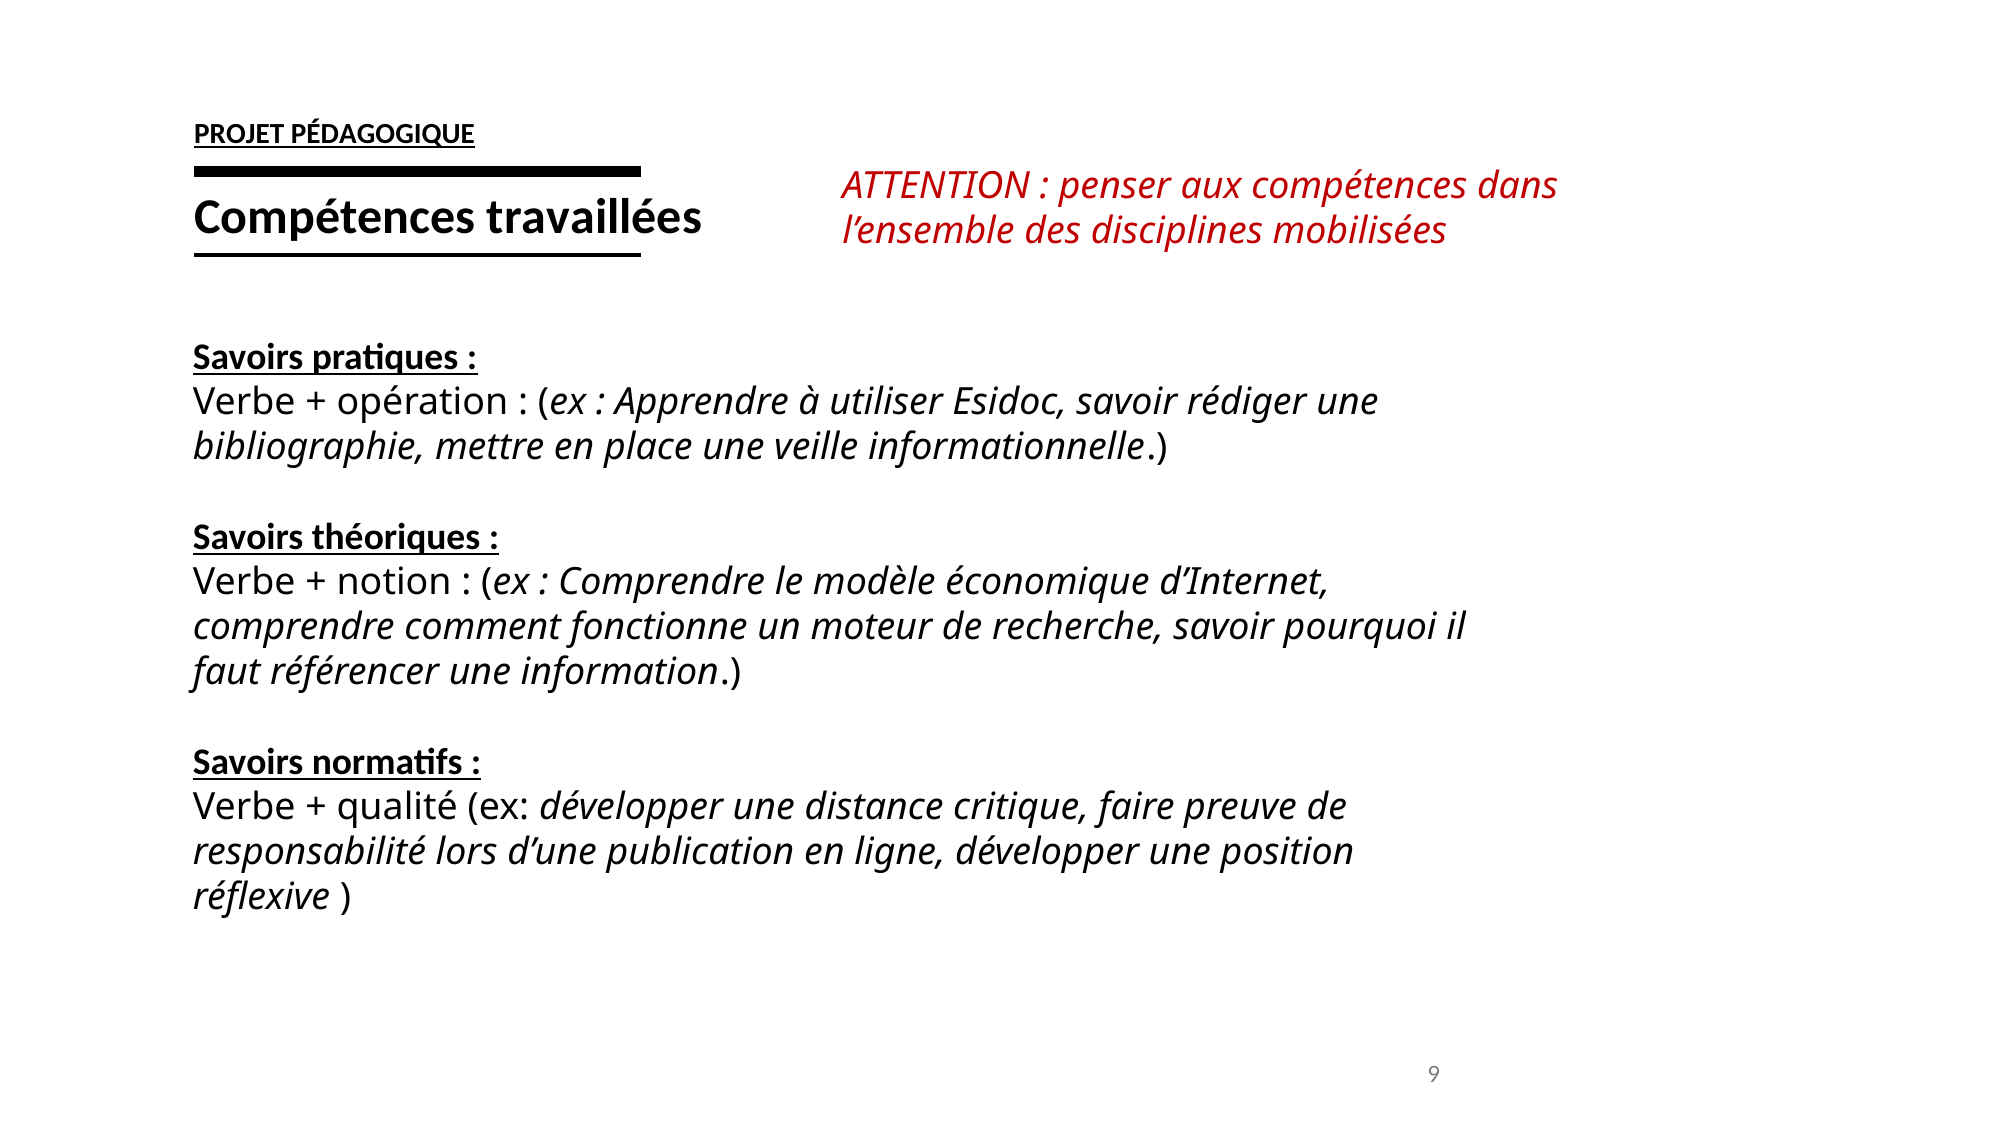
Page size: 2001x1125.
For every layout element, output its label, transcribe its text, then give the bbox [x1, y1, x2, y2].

text_box Compétences travaillées [194, 183, 708, 245]
text_box PROJET PÉDAGOGIQUE [194, 114, 478, 150]
text_box Savoirs pratiques : Verbe + opération : (ex : Apprendre à utiliser Esidoc, savoir rédiger une bibliographie, mettre en place une veille informationnelle.) Savoirs théoriques : Verbe + notion : (ex : Comprendre le modèle économique d’Internet, comprendre comment fonctionne un moteur de recherche, savoir pourquoi il faut référencer une information.) Savoirs normatifs : Verbe + qualité (ex: développer une distance critique, faire preuve de responsabilité lors d’une publication en ligne, développer une position réflexive ) [192, 324, 1493, 886]
text_box ATTENTION : penser aux compétences dans l’ensemble des disciplines mobilisées [842, 153, 1593, 260]
text_box [1412, 1042, 1863, 1103]
